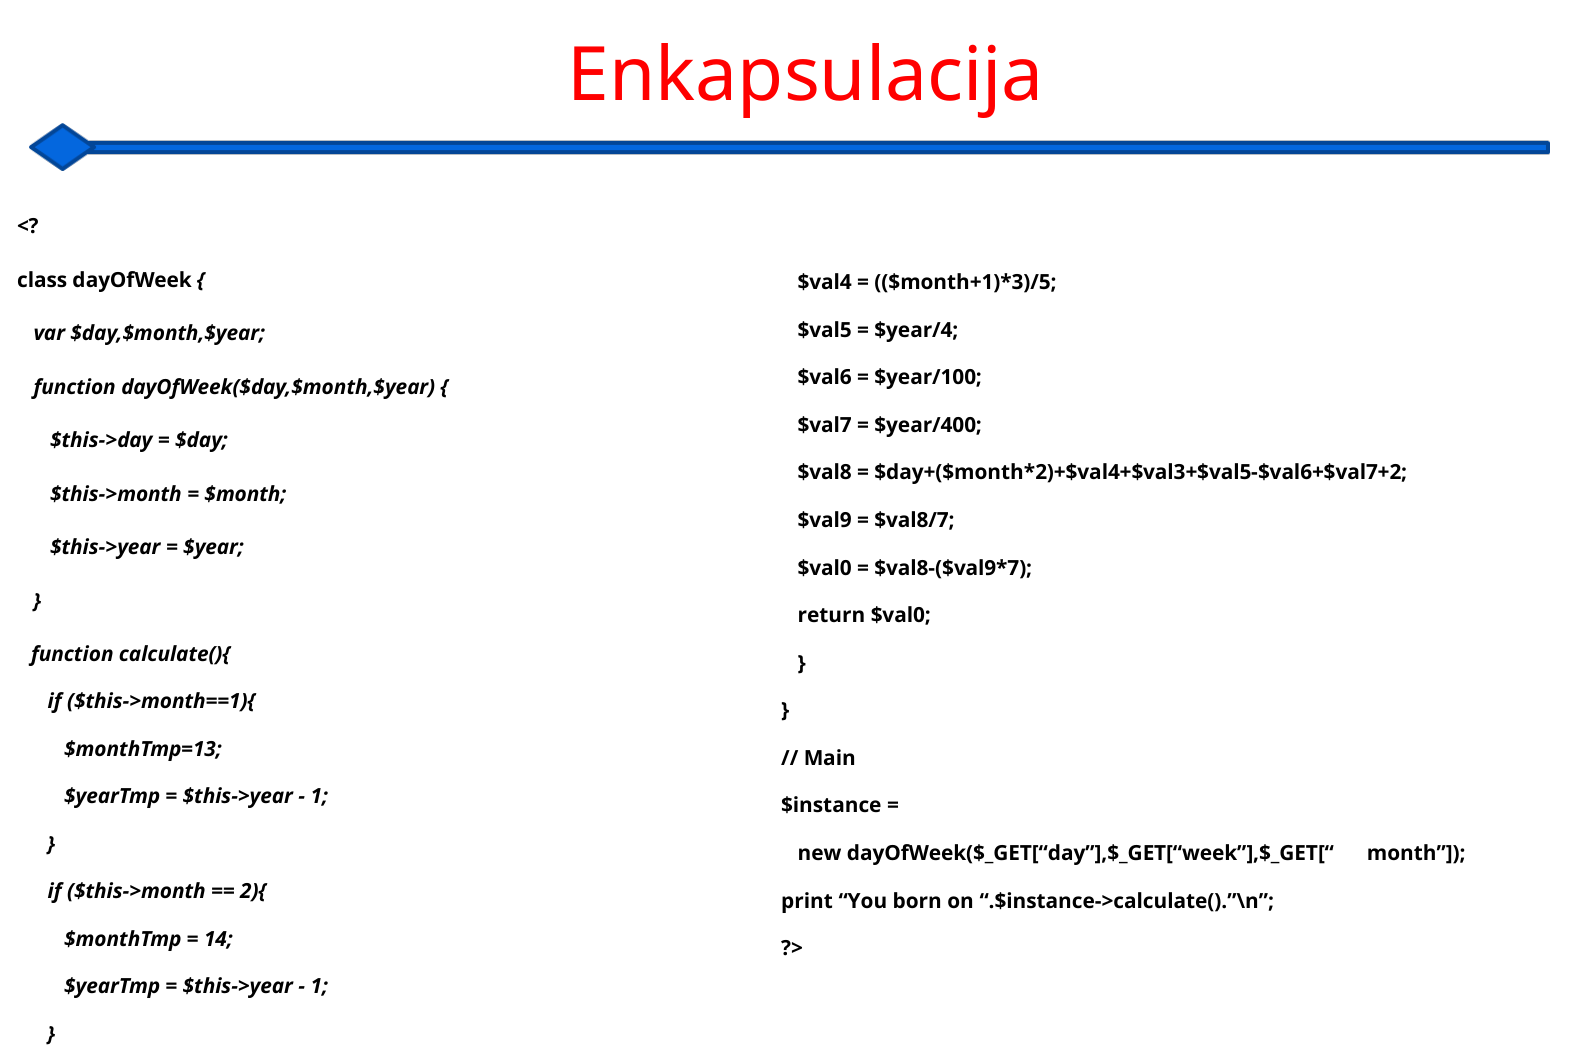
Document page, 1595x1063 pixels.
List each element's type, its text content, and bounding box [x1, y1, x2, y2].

title Enkapsulacija [176, 0, 1436, 157]
list <? class dayOfWeek { var $day,$month,$year; function dayOfWeek($day,$month,$year) { $this->day = $day; $this->month = $month; $this->year = $year; } function calculate(){ if ($this->month==1){ $monthTmp=13; $yearTmp = $this->year - 1; } if ($this->month == 2){ $monthTmp = 14; $yearTmp = $this->year - 1; } [0, 212, 693, 1063]
text_box $val4 = (($month+1)*3)/5; $val5 = $year/4; $val6 = $year/100; $val7 = $year/400; $val8 = $day+($month*2)+$val4+$val3+$val5-$val6+$val7+2; $val9 = $val8/7; $val0 = $val8-($val9*7); return $val0; } } // Main $instance = new dayOfWeek($_GET[“day”],$_GET[“week”],$_GET[“ month”]); print “You born on “.$instance->calculate().”\n”; ?> [749, 215, 1493, 961]
picture [28, 122, 1551, 172]
